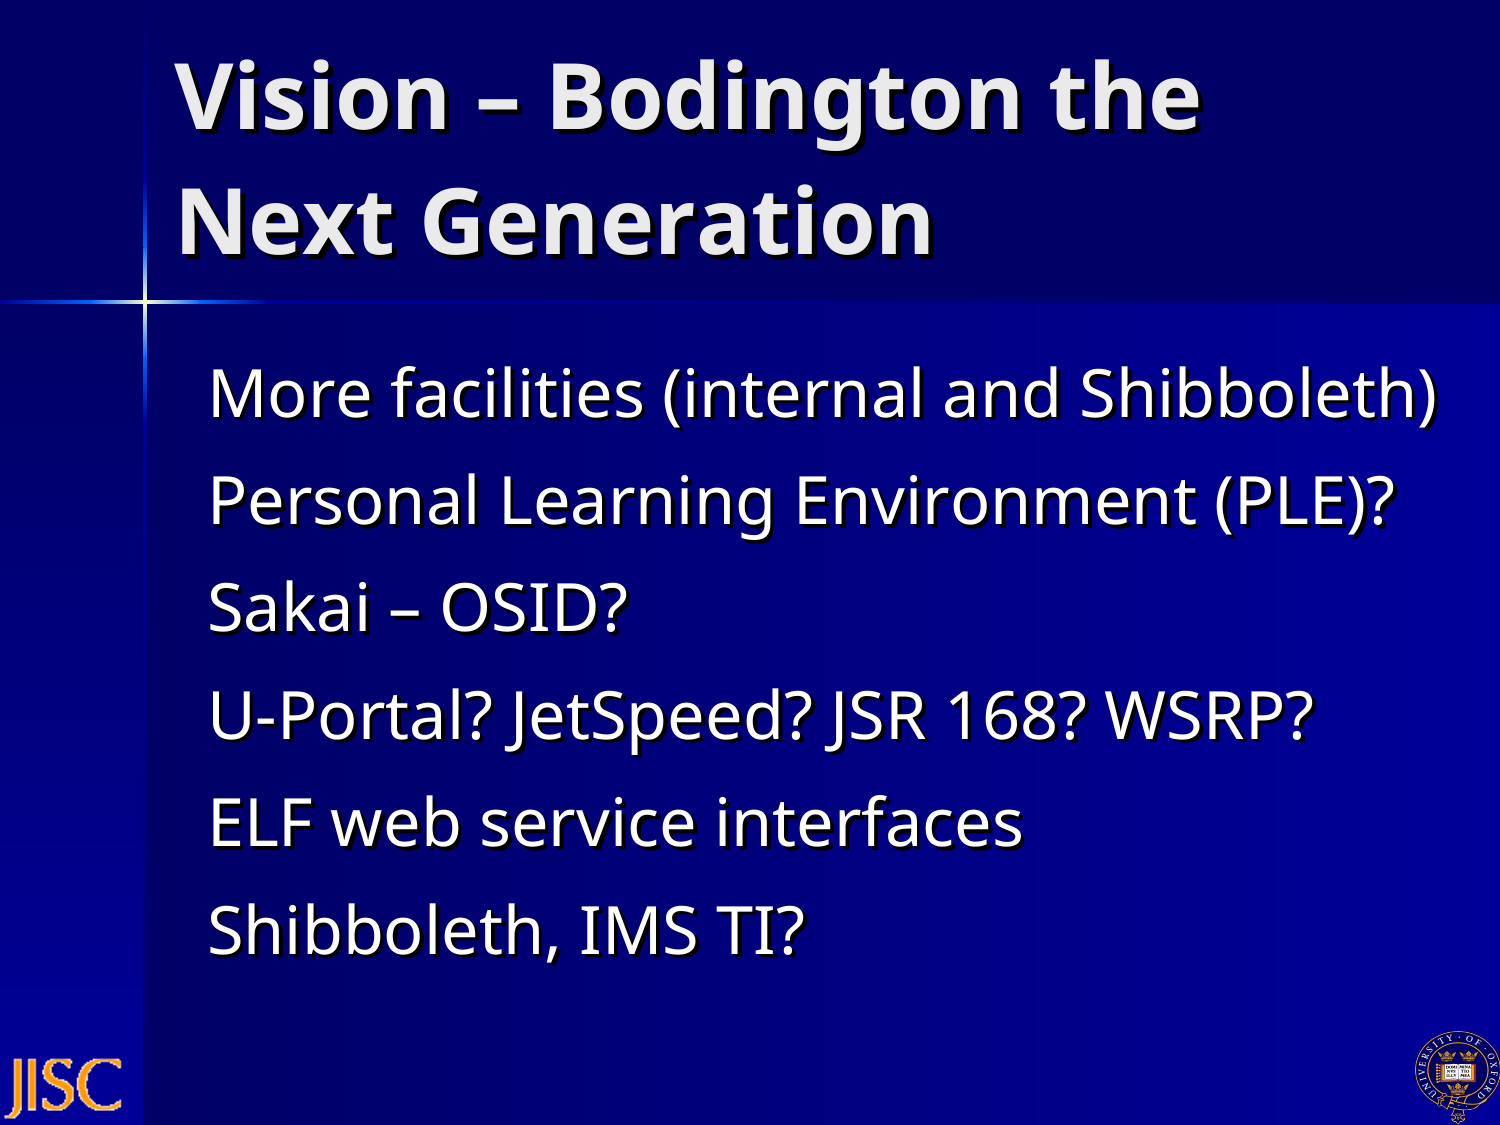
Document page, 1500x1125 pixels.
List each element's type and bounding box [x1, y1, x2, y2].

picture [1415, 1031, 1500, 1125]
picture [0, 1056, 126, 1125]
